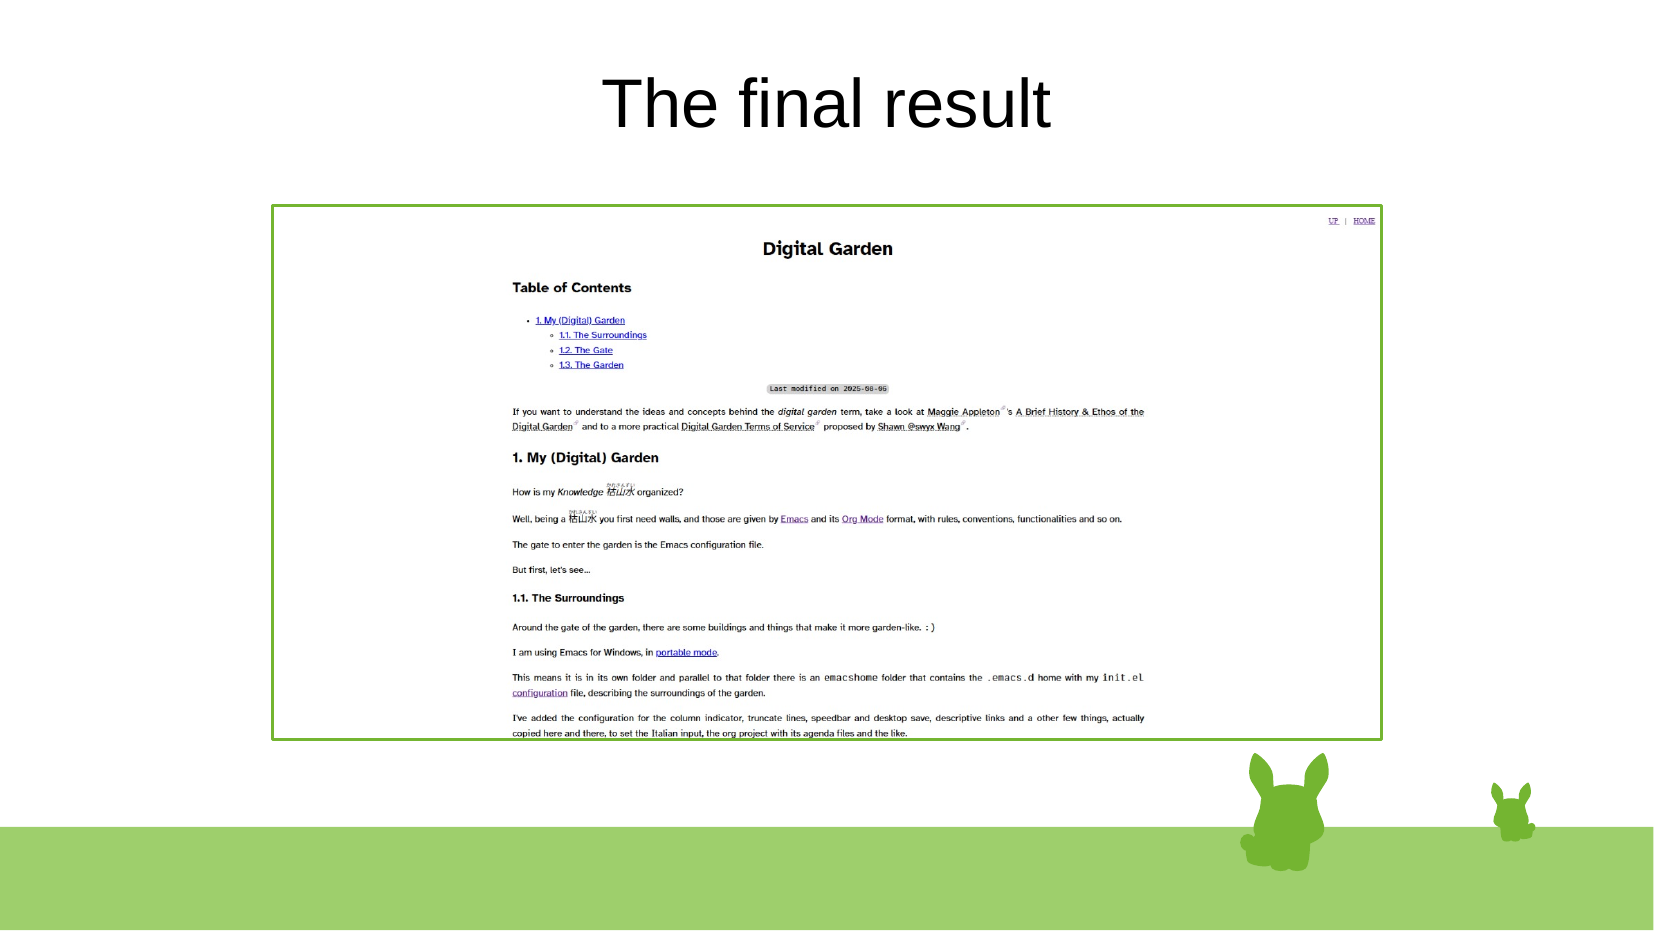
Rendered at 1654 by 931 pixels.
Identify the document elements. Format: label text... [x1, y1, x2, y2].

picture [273, 206, 1380, 739]
title The final result [88, 29, 1565, 178]
